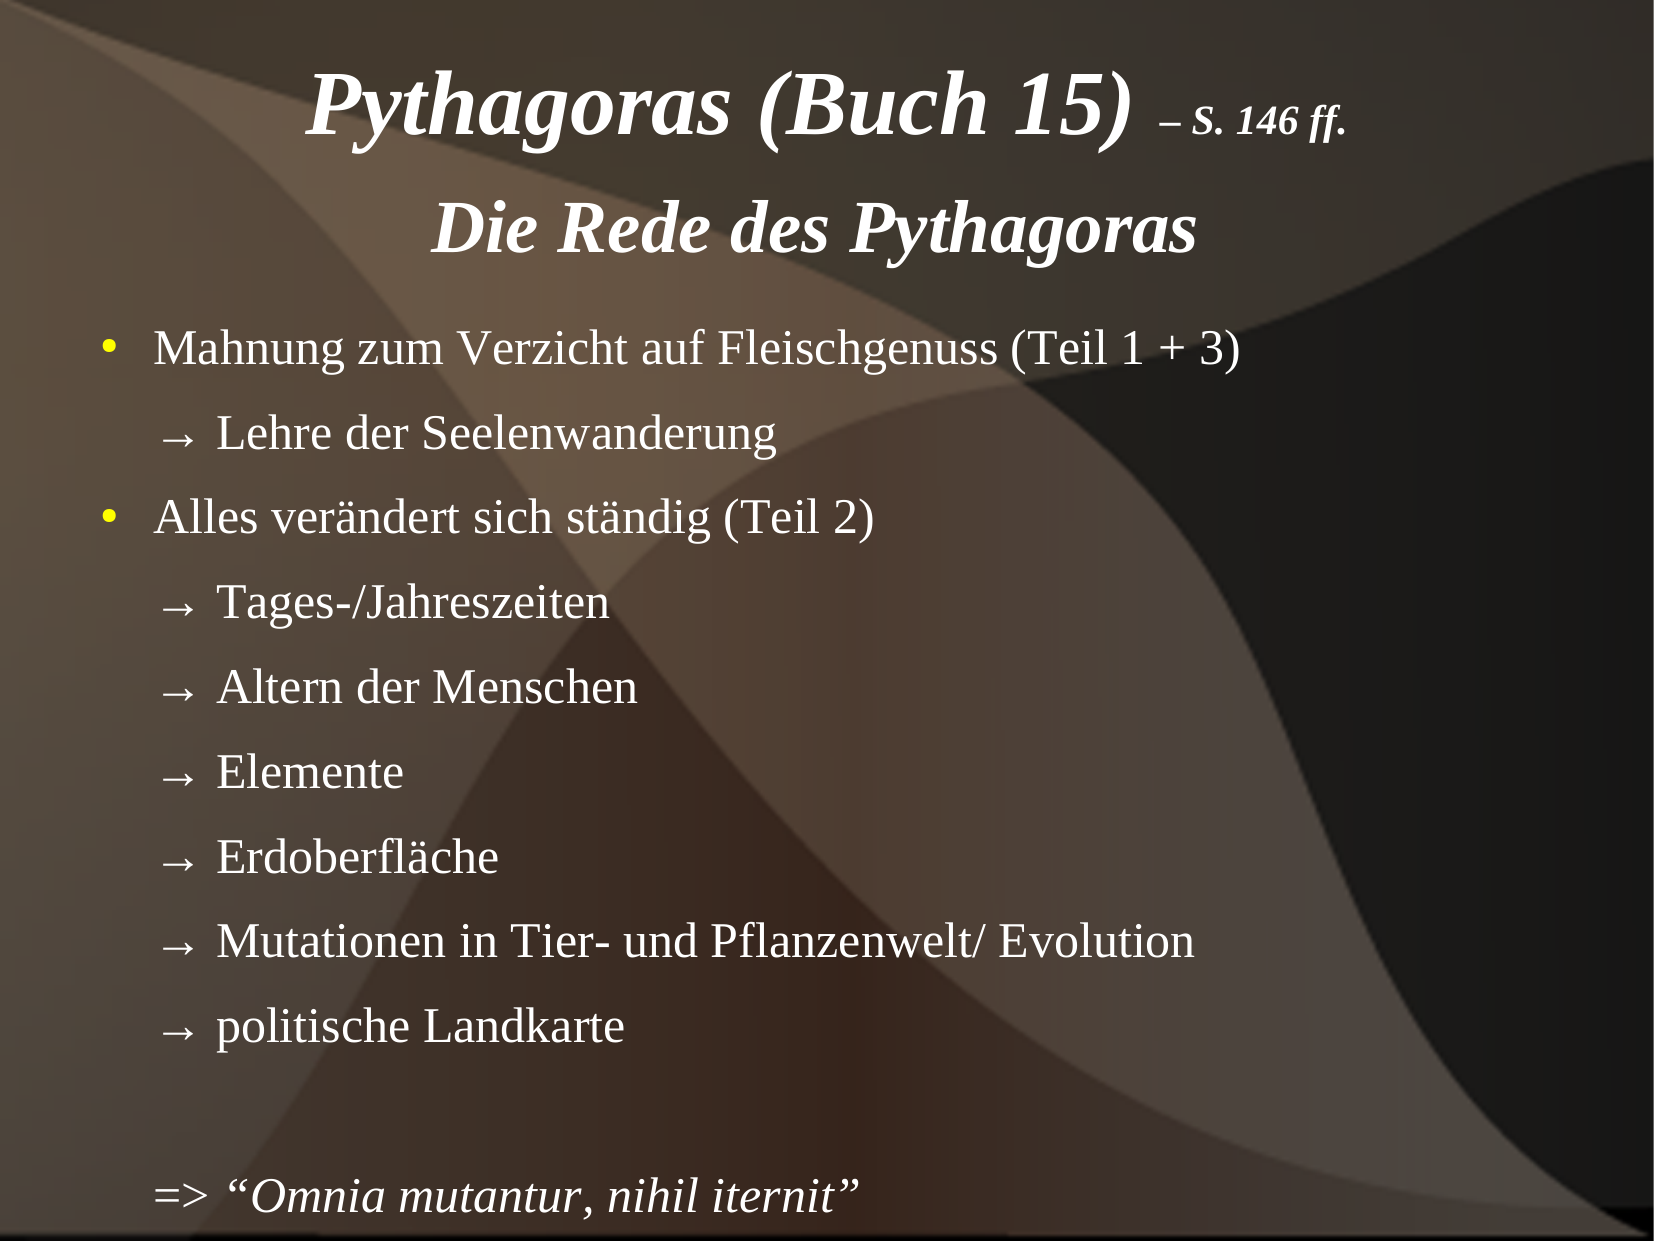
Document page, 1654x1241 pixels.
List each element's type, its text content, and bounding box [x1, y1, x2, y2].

picture [0, 0, 1654, 1241]
list Mahnung zum Verzicht auf Fleischgenuss (Teil 1 + 3) → Lehre der Seelenwanderung Alles verändert sich ständig (Teil 2) → Tages-/Jahreszeiten → Altern der Menschen → Elemente → Erdoberfläche → Mutationen in Tier- und Pflanzenwelt/ Evolution → politische Landkarte => “Omnia mutantur, nihil iternit” [82, 319, 1571, 1235]
title Die Rede des Pythagoras [82, 208, 1571, 319]
title Pythagoras (Buch 15) – S. 146 ff. [82, 0, 1571, 208]
